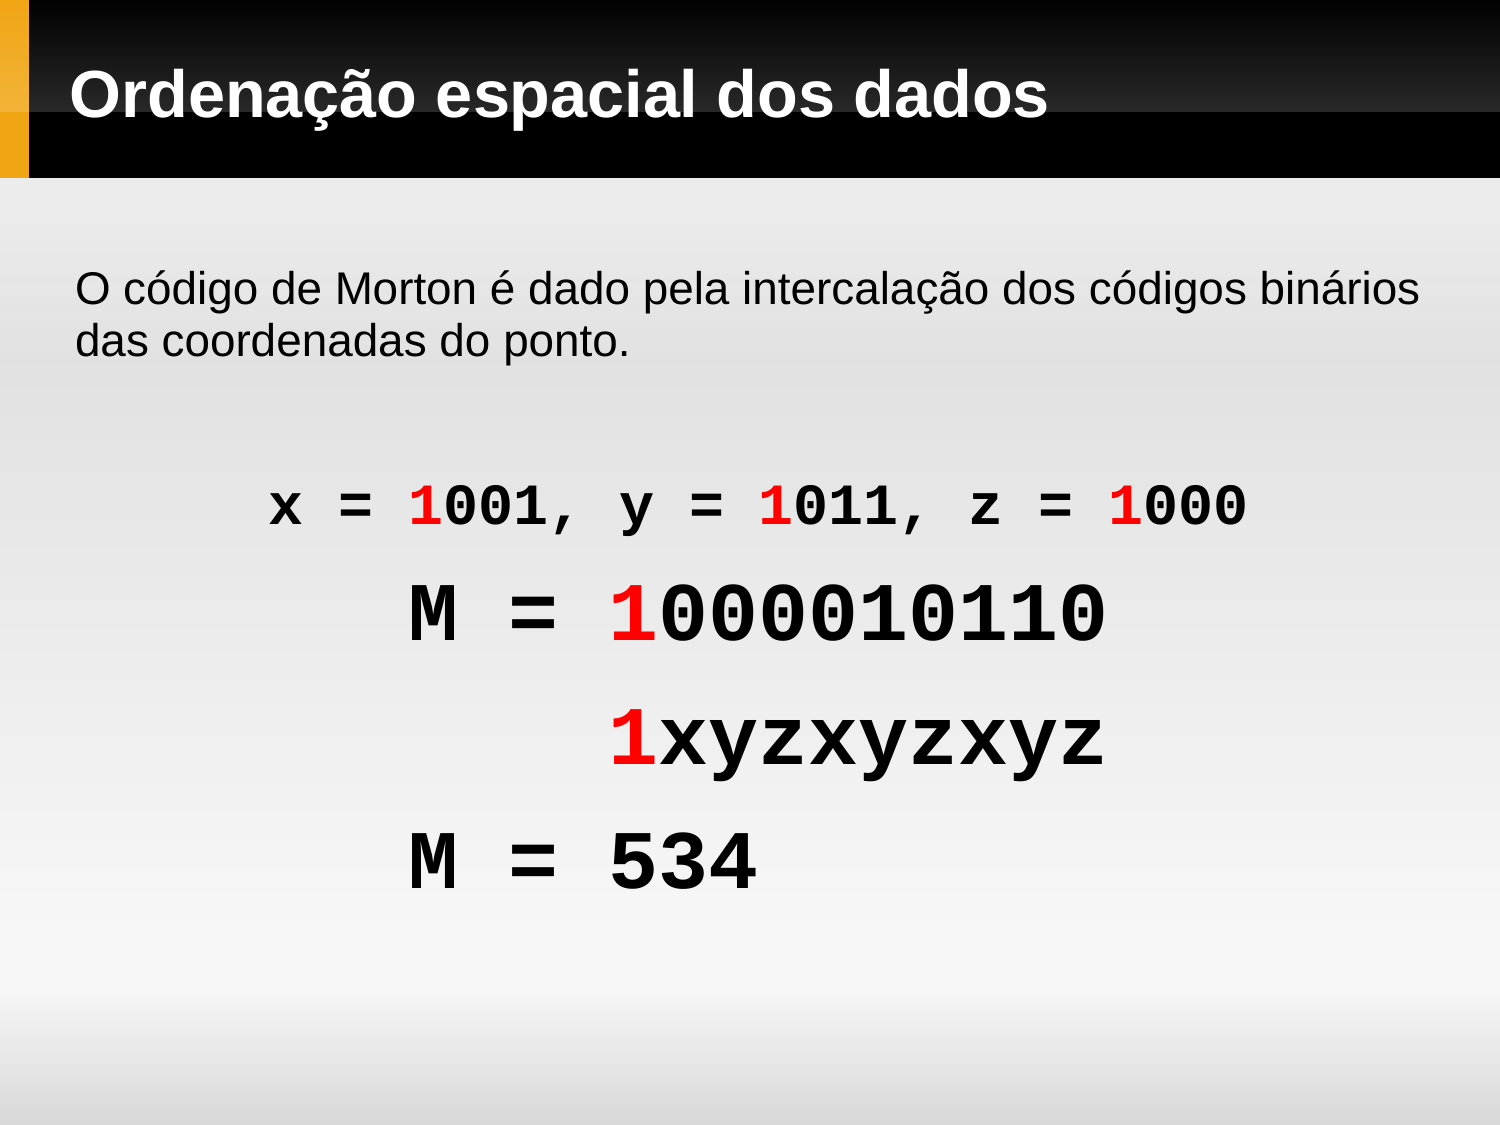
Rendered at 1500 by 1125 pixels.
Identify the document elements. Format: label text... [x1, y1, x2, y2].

title Ordenação espacial dos dados [69, 0, 1420, 188]
list O código de Morton é dado pela intercalação dos códigos binários das coordenadas do ponto. x = 1001, y = 1011, z = 1000 M = 1000010110 1xyzxyzxyz M = 534 [75, 263, 1425, 1006]
picture [0, 0, 1500, 1125]
